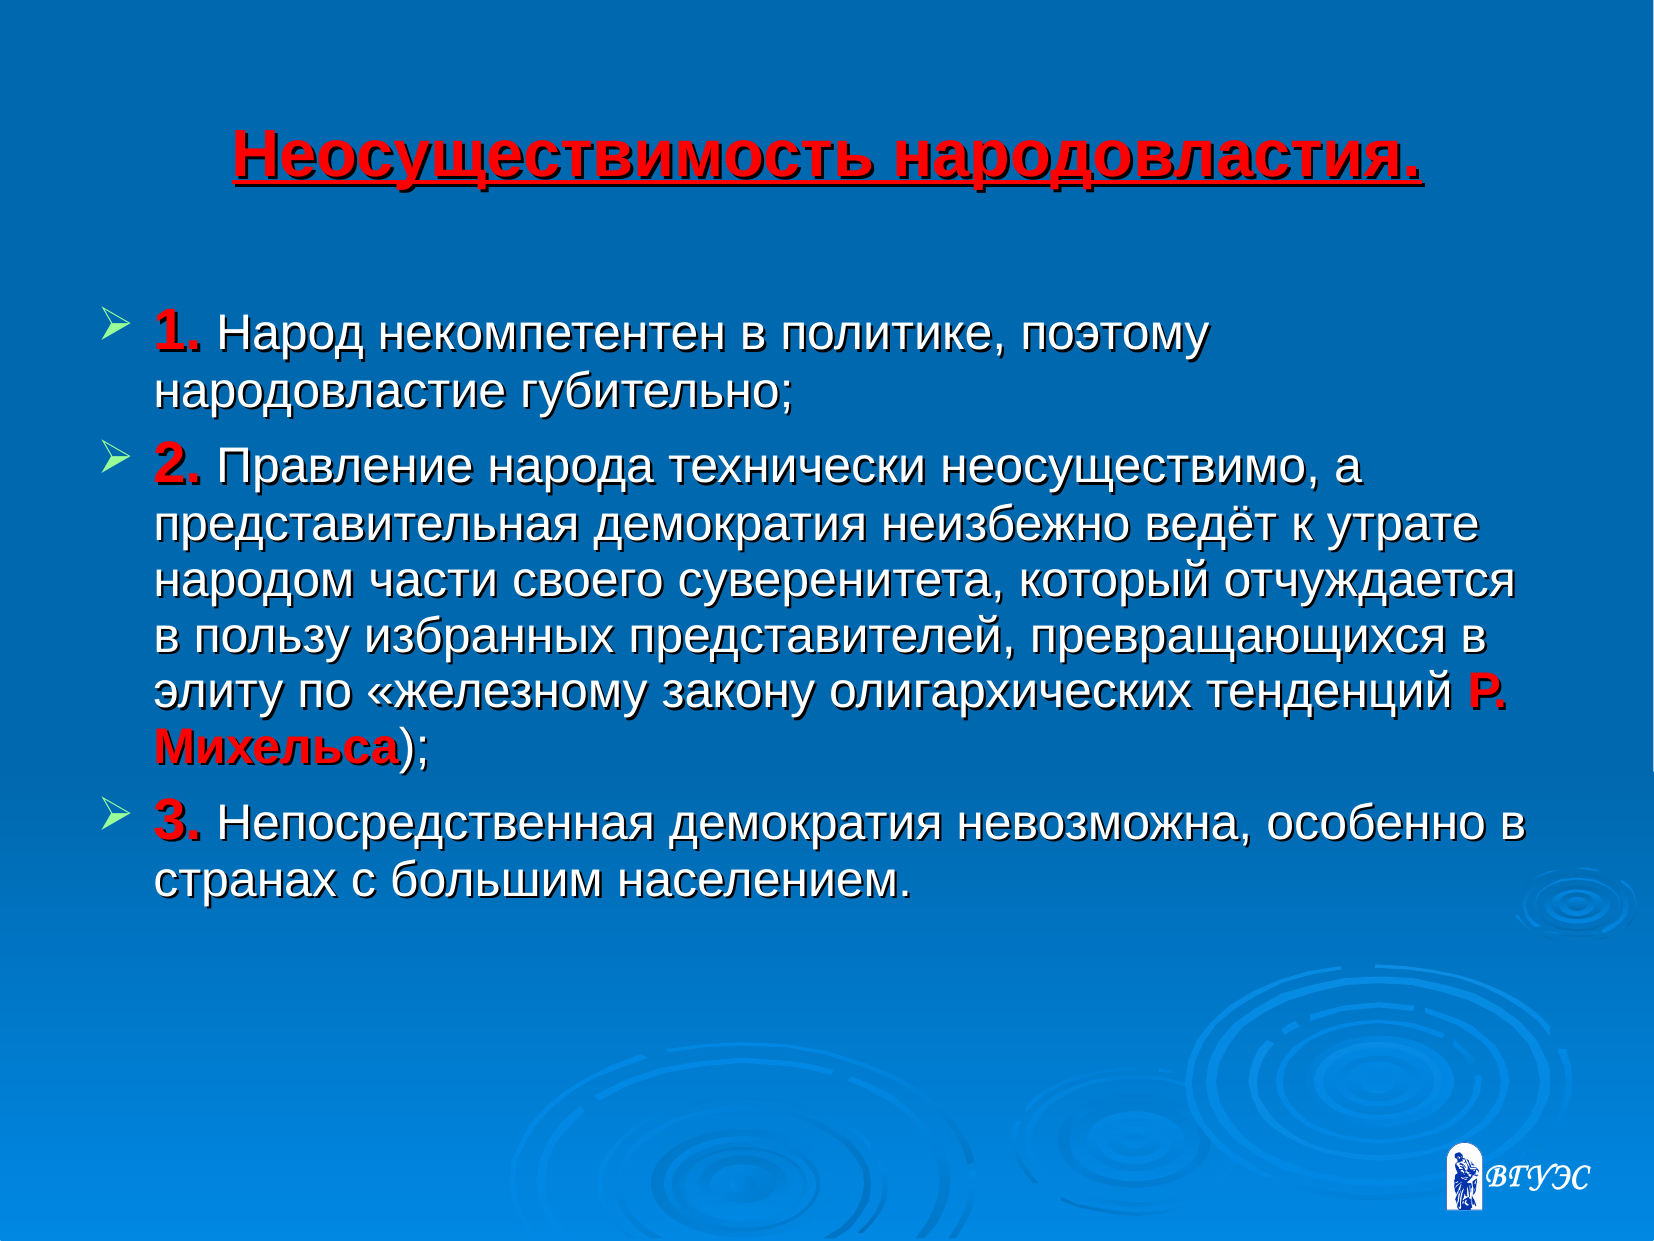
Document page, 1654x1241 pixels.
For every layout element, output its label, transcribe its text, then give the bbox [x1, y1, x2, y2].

list 1. Народ некомпетентен в политике, поэтому народовластие губительно; 2. Правление народа технически неосуществимо, а представительная демократия неизбежно ведёт к утрате народом части своего суверенитета, который отчуждается в пользу избранных представителей, превращающихся в элиту по «железному закону олигархических тенденций Р. Михельса); 3. Непосредственная демократия невозможна, особенно в странах с большим населением. [82, 289, 1571, 1108]
picture [1446, 1142, 1592, 1211]
title Неосуществимость народовластия. [82, 50, 1571, 257]
